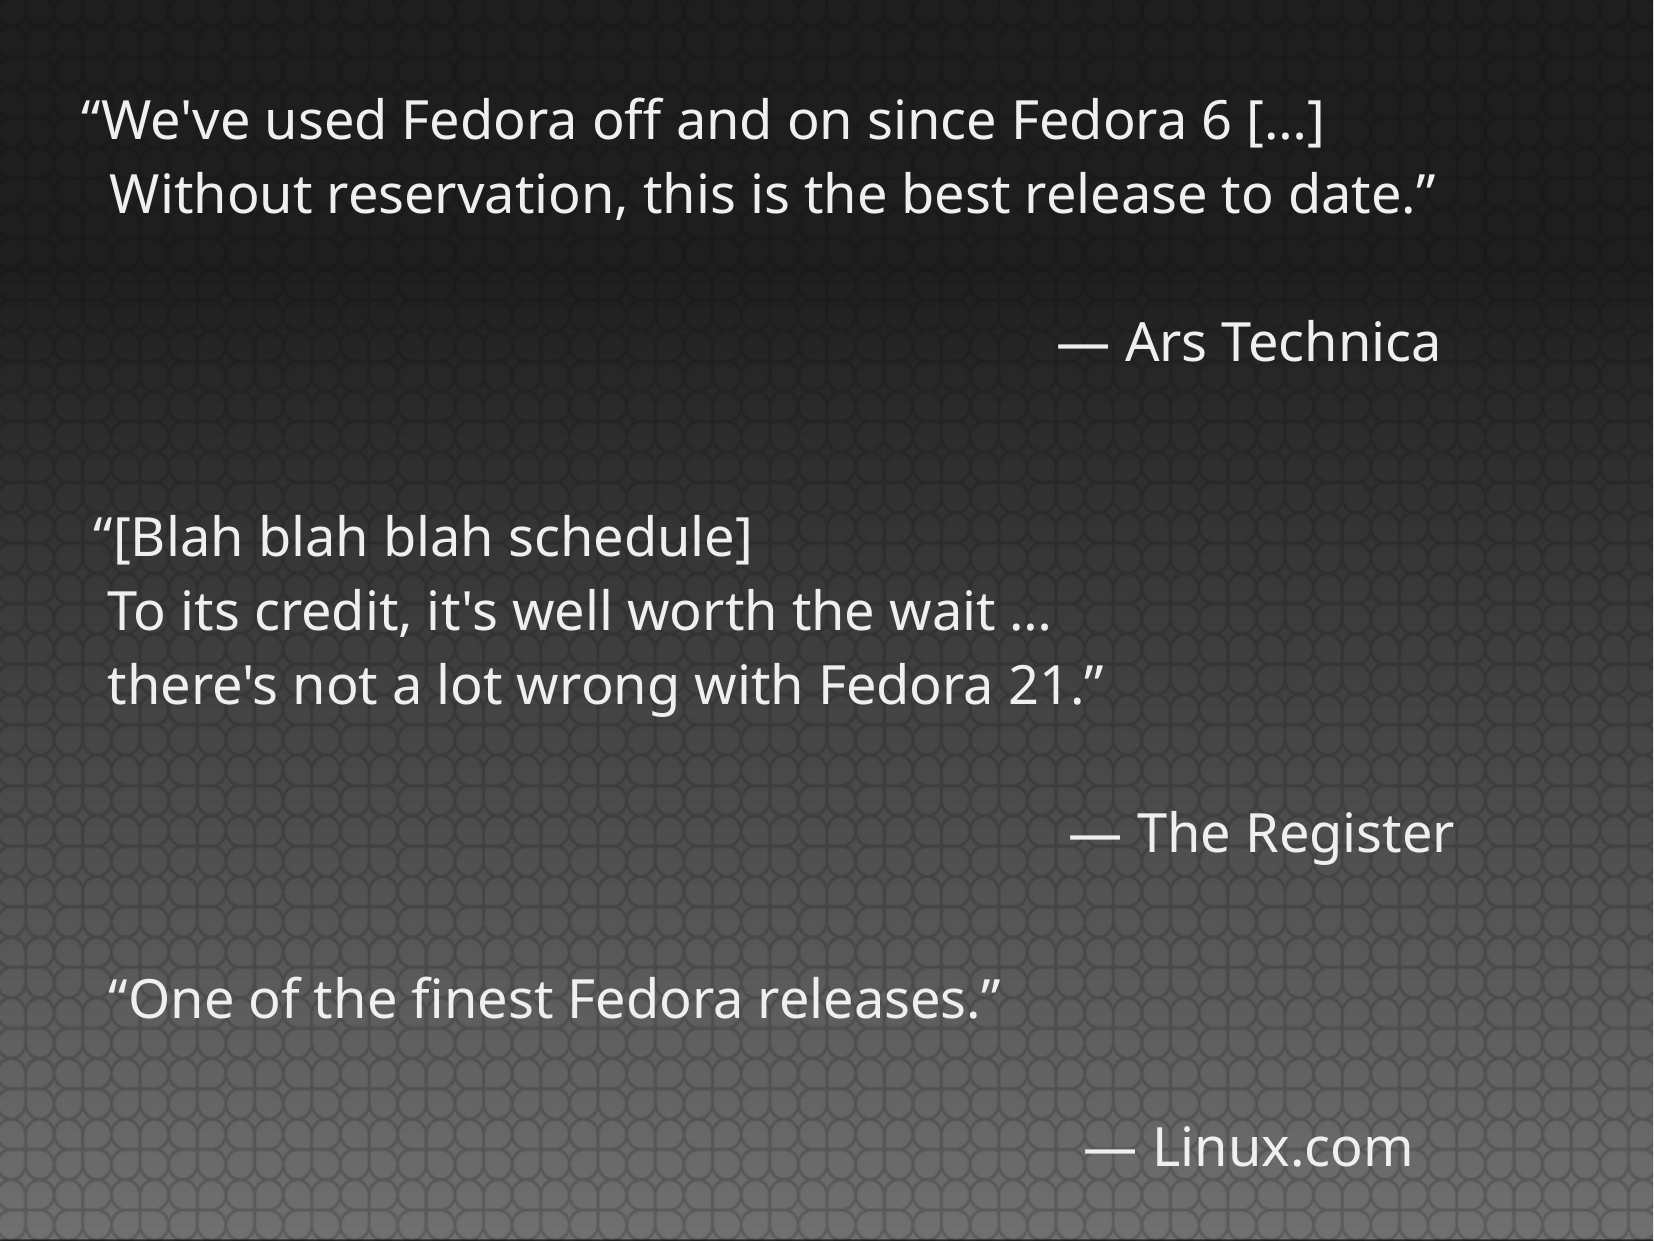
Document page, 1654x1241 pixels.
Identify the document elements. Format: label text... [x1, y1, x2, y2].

text_box “[Blah blah blah schedule] To its credit, it's well worth the wait … there's not a lot wrong with Fedora 21.” — The Register [78, 490, 1614, 920]
text_box “One of the finest Fedora releases.” — Linux.com [94, 952, 1629, 1241]
text_box “We've used Fedora off and on since Fedora 6 […] Without reservation, this is the best release to date.” — Ars Technica [67, 74, 1602, 435]
picture [0, 0, 1654, 1241]
